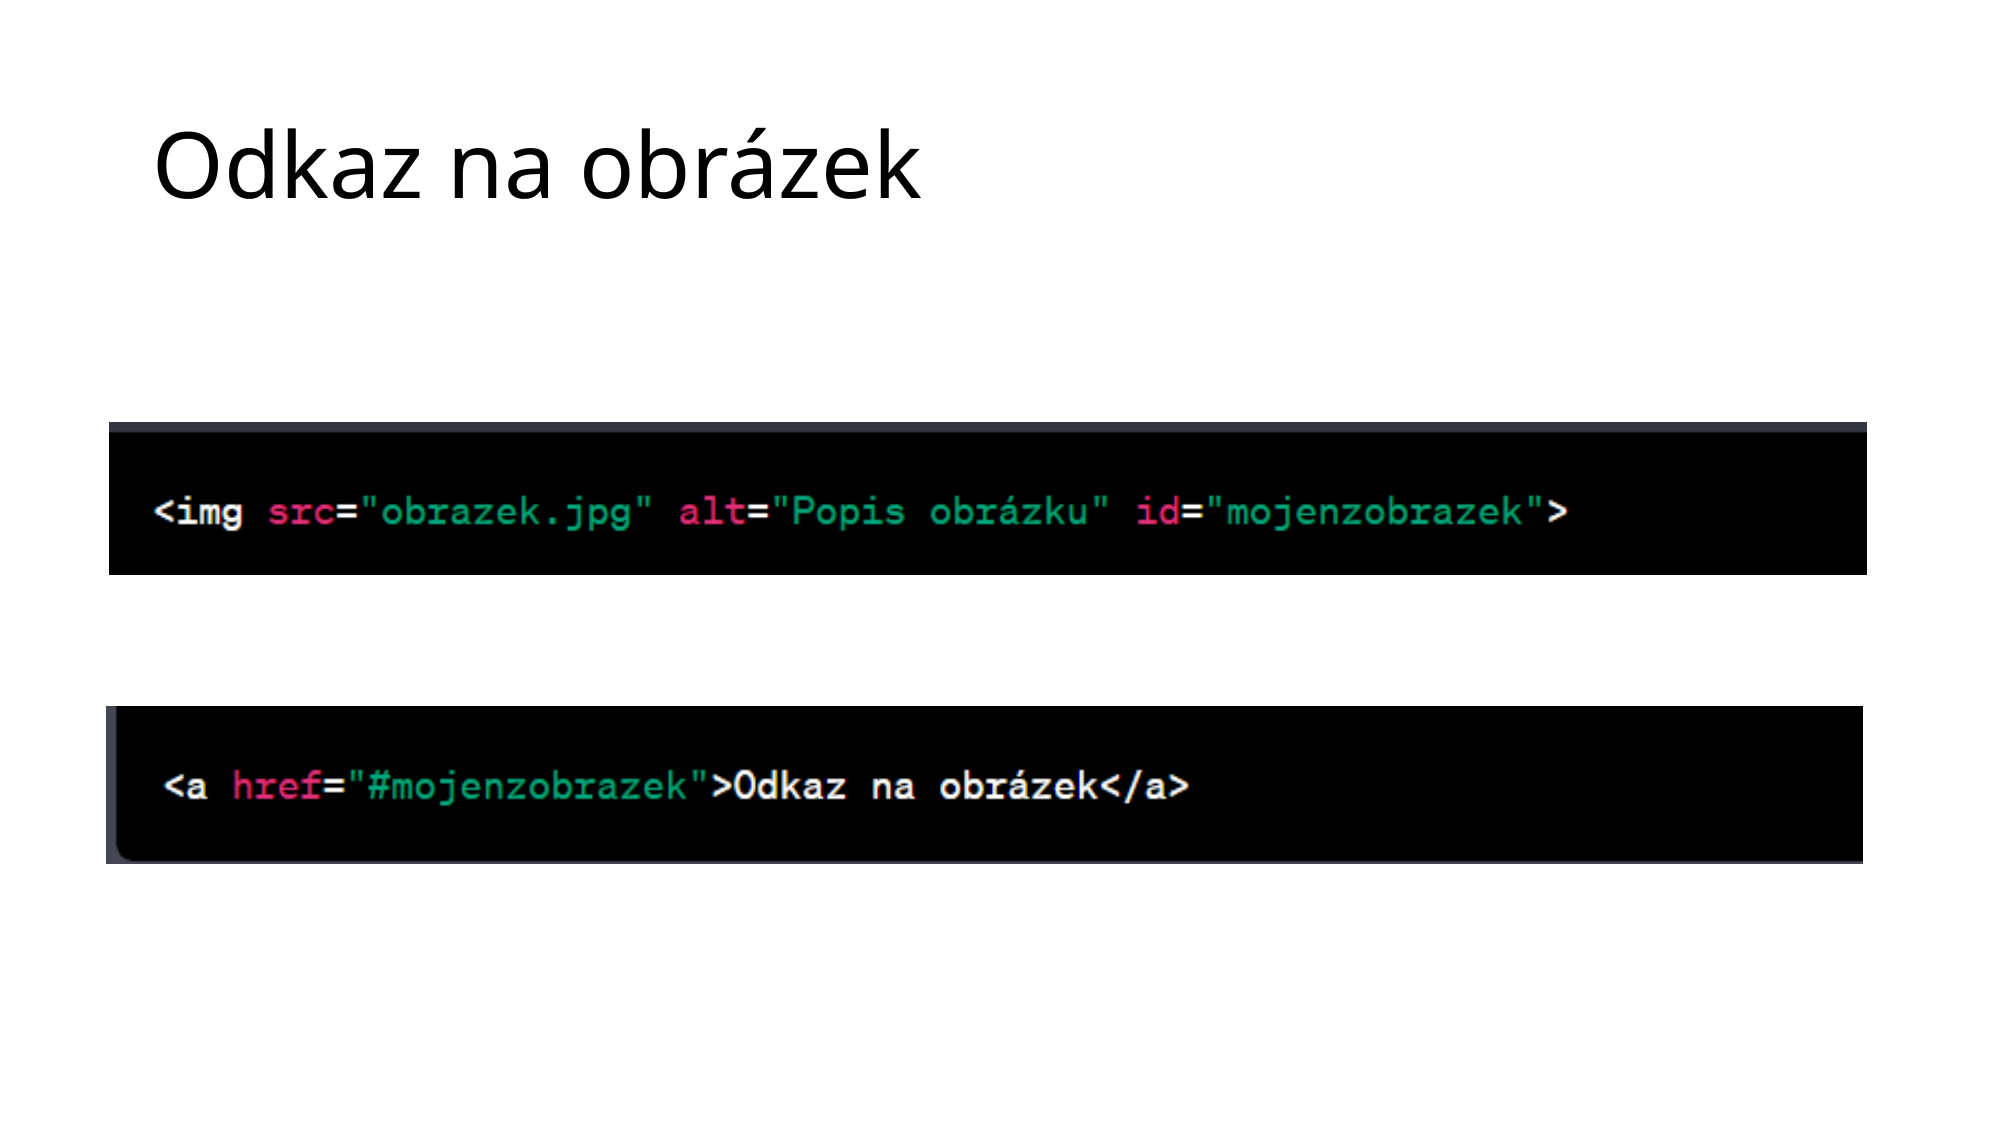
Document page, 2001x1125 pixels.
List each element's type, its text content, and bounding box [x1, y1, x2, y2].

picture [109, 422, 1867, 575]
title Odkaz na obrázek [137, 59, 1863, 278]
picture [106, 706, 1863, 864]
